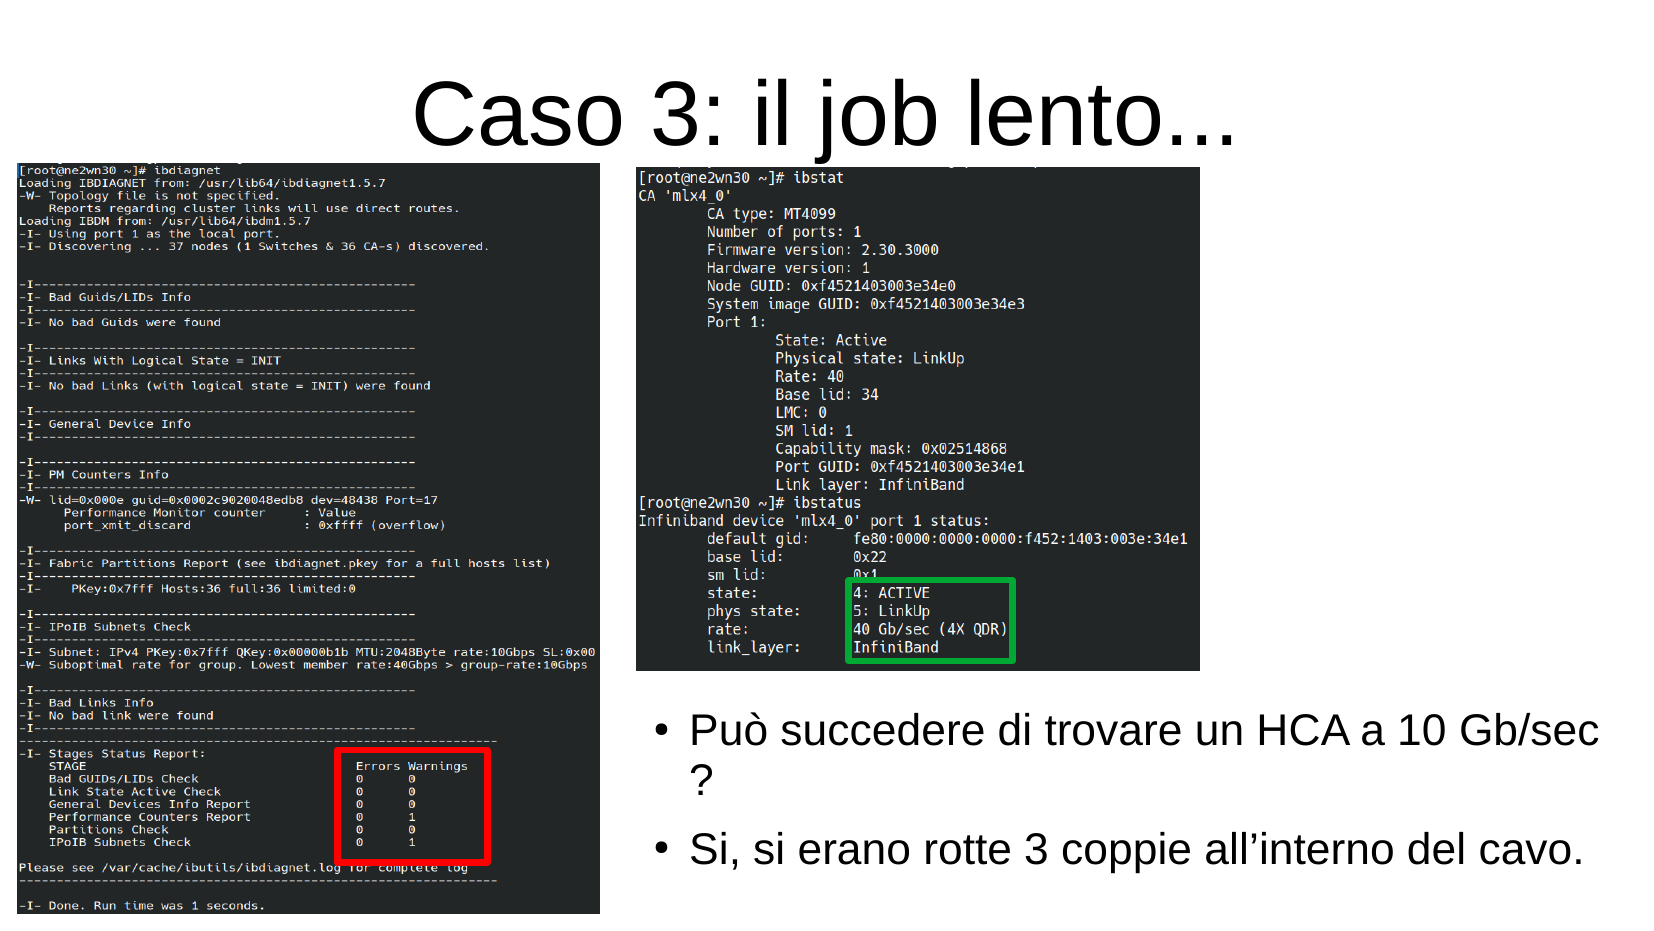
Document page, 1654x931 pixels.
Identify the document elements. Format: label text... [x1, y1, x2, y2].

text_box [848, 580, 1013, 662]
picture [17, 163, 600, 914]
title Caso 3: il job lento... [82, 36, 1571, 192]
picture [636, 167, 1200, 671]
list Può succedere di trovare un HCA a 10 Gb/sec ? Si, si erano rotte 3 coppie all’interno del cavo. [641, 705, 1613, 900]
text_box [337, 749, 488, 863]
